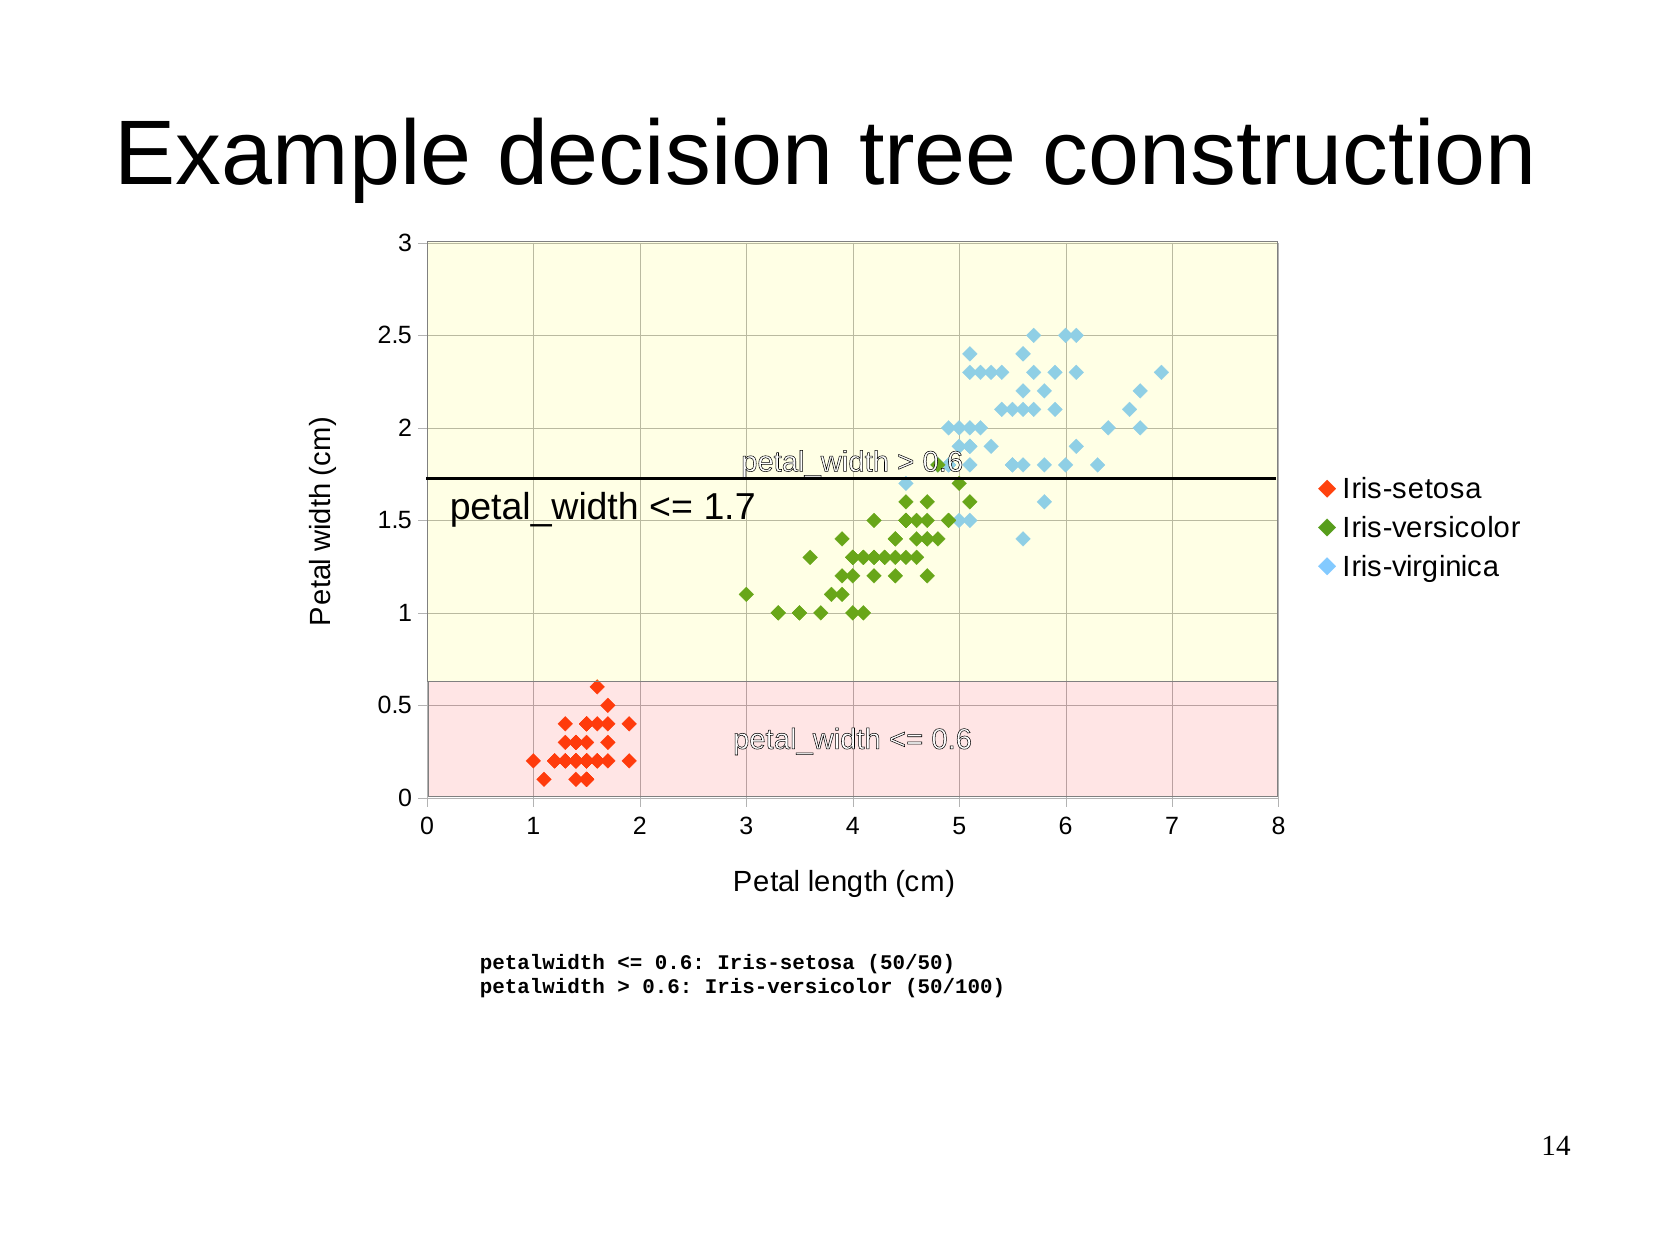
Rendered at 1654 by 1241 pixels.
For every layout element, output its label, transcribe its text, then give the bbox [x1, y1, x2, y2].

picture [377, 257, 1286, 840]
picture [1308, 466, 1531, 589]
picture [294, 411, 346, 632]
text_box petal_width <= 0.6 [428, 682, 1278, 797]
text_box petal_width <= 1.7 [435, 478, 781, 536]
text_box petalwidth <= 0.6: Iris-setosa (50/50) petalwidth > 0.6: Iris-versicolor (50/100) [465, 945, 1186, 1031]
picture [727, 856, 961, 907]
text_box petal_width > 0.6 [427, 241, 1278, 682]
title Example decision tree construction [82, 49, 1571, 257]
